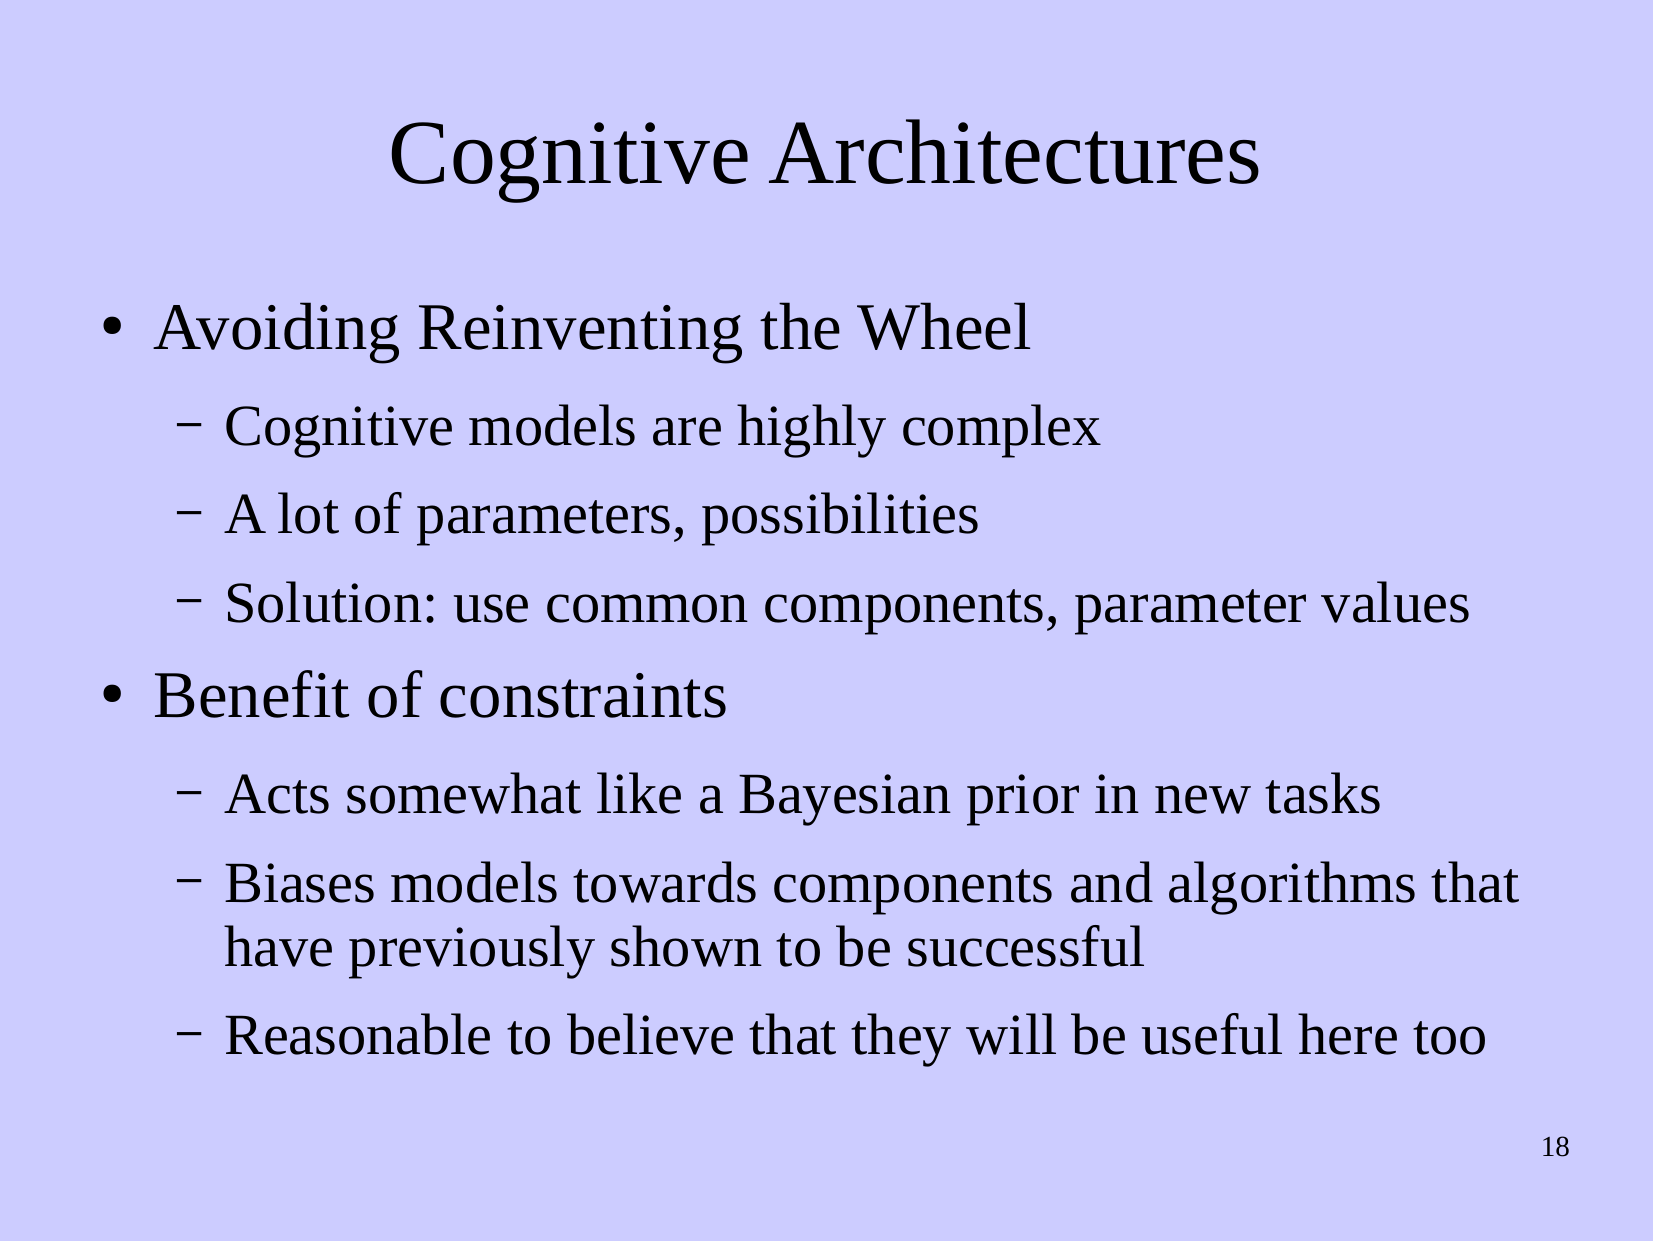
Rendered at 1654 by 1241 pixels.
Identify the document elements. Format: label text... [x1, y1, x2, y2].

list Avoiding Reinventing the Wheel Cognitive models are highly complex A lot of parameters, possibilities Solution: use common components, parameter values Benefit of constraints Acts somewhat like a Bayesian prior in new tasks Biases models towards components and algorithms that have previously shown to be successful Reasonable to believe that they will be useful here too [82, 290, 1571, 1095]
title Cognitive Architectures [82, 49, 1571, 257]
